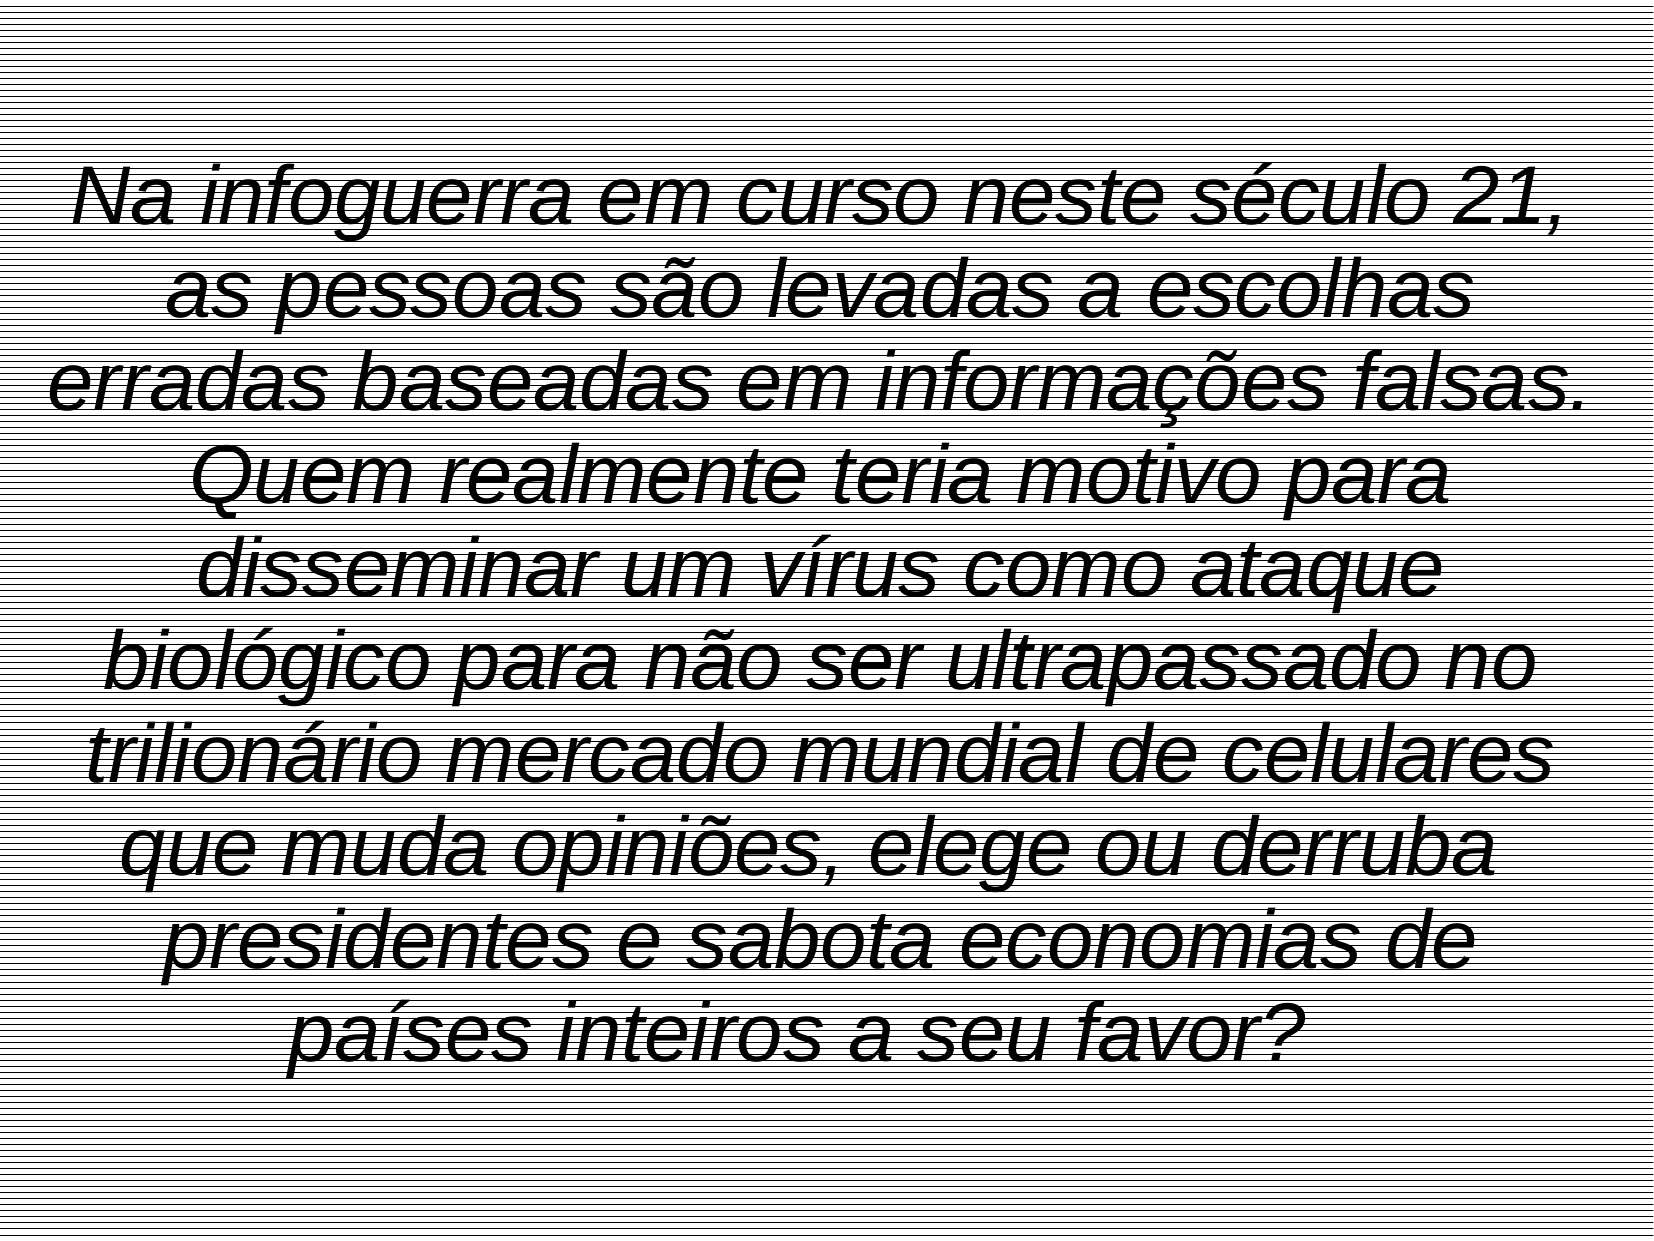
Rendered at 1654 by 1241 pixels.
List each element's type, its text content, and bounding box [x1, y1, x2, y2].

title Na infoguerra em curso neste século 21, as pessoas são levadas a escolhas erradas baseadas em informações falsas. Quem realmente teria motivo para disseminar um vírus como ataque biológico para não ser ultrapassado no trilionário mercado mundial de celulares que muda opiniões, elege ou derruba presidentes e sabota economias de países inteiros a seu favor? [47, 141, 1595, 1088]
